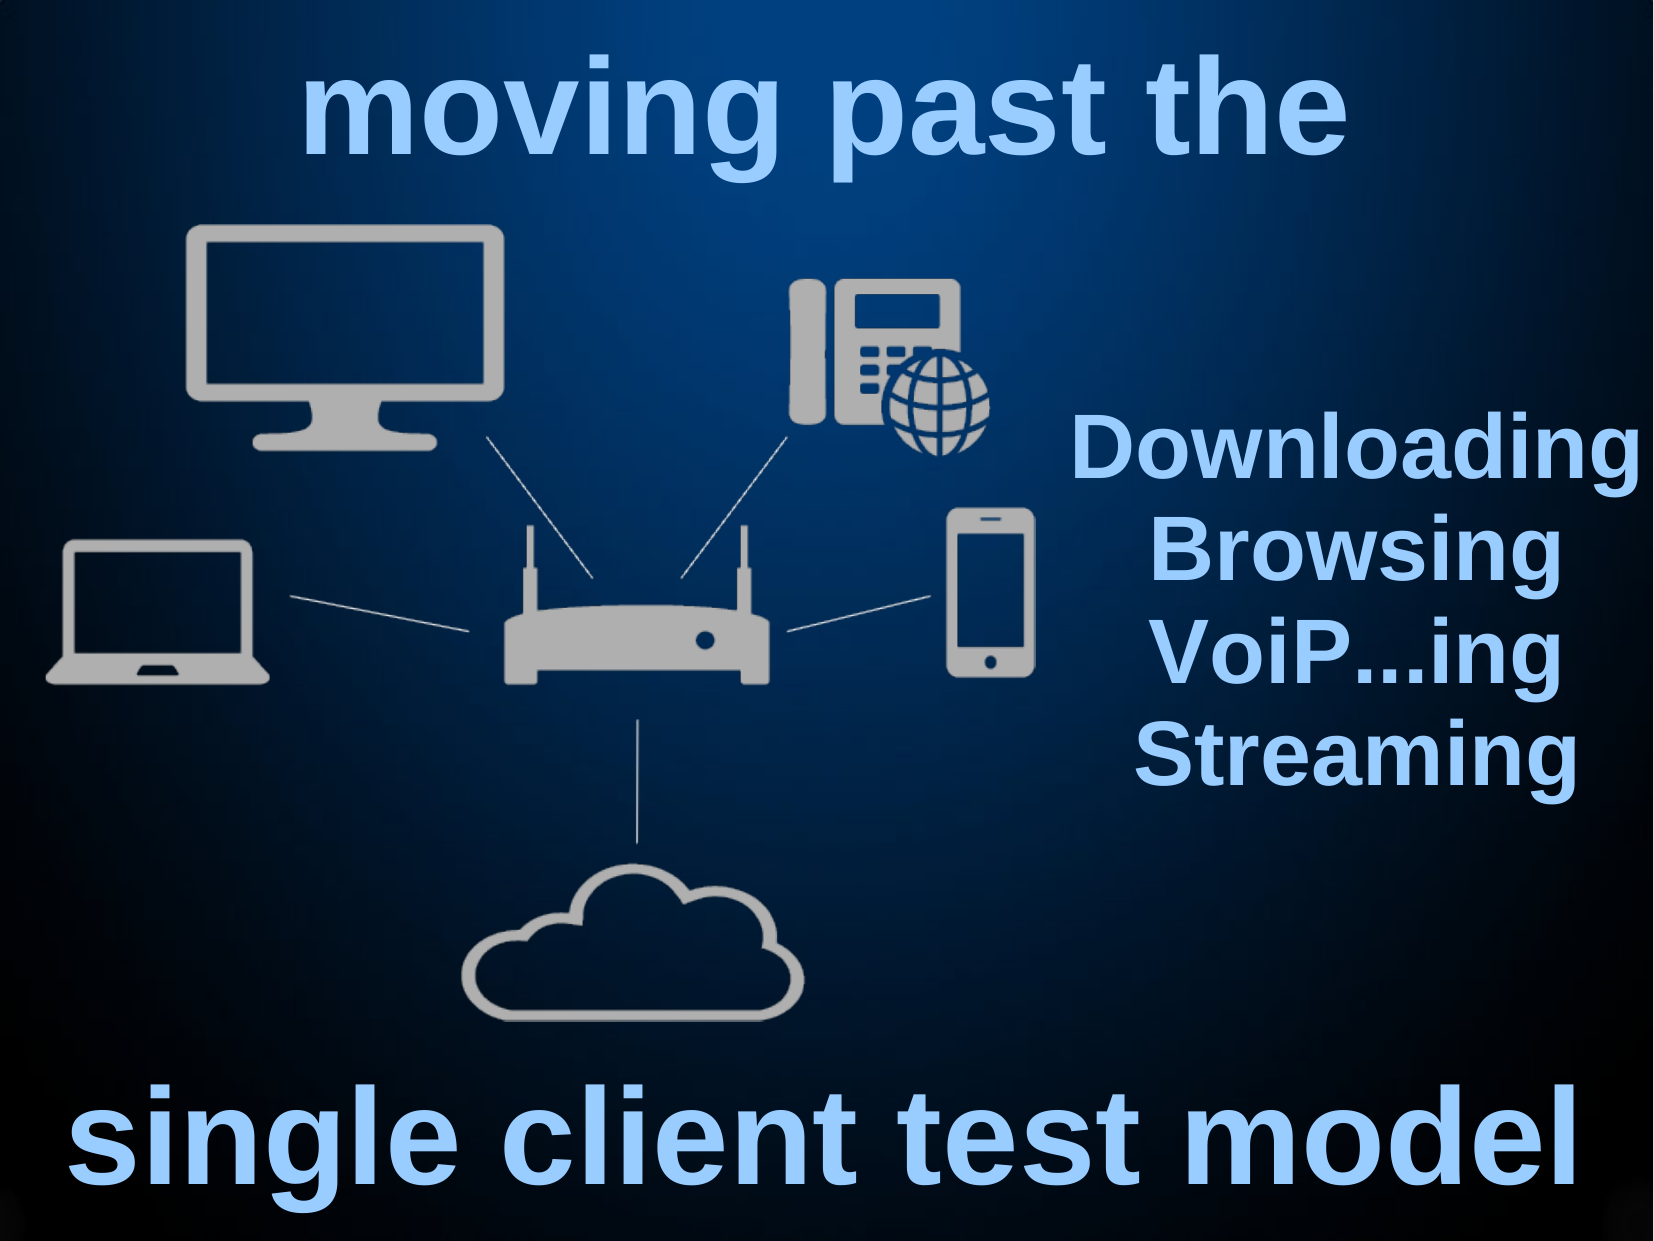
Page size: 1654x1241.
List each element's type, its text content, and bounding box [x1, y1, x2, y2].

title single client test model [0, 1033, 1651, 1241]
picture [0, 0, 1654, 1241]
picture [0, 211, 1065, 1033]
title Downloading Browsing VoiP...ing Streaming [1065, 210, 1651, 1066]
title moving past the [0, 2, 1651, 211]
